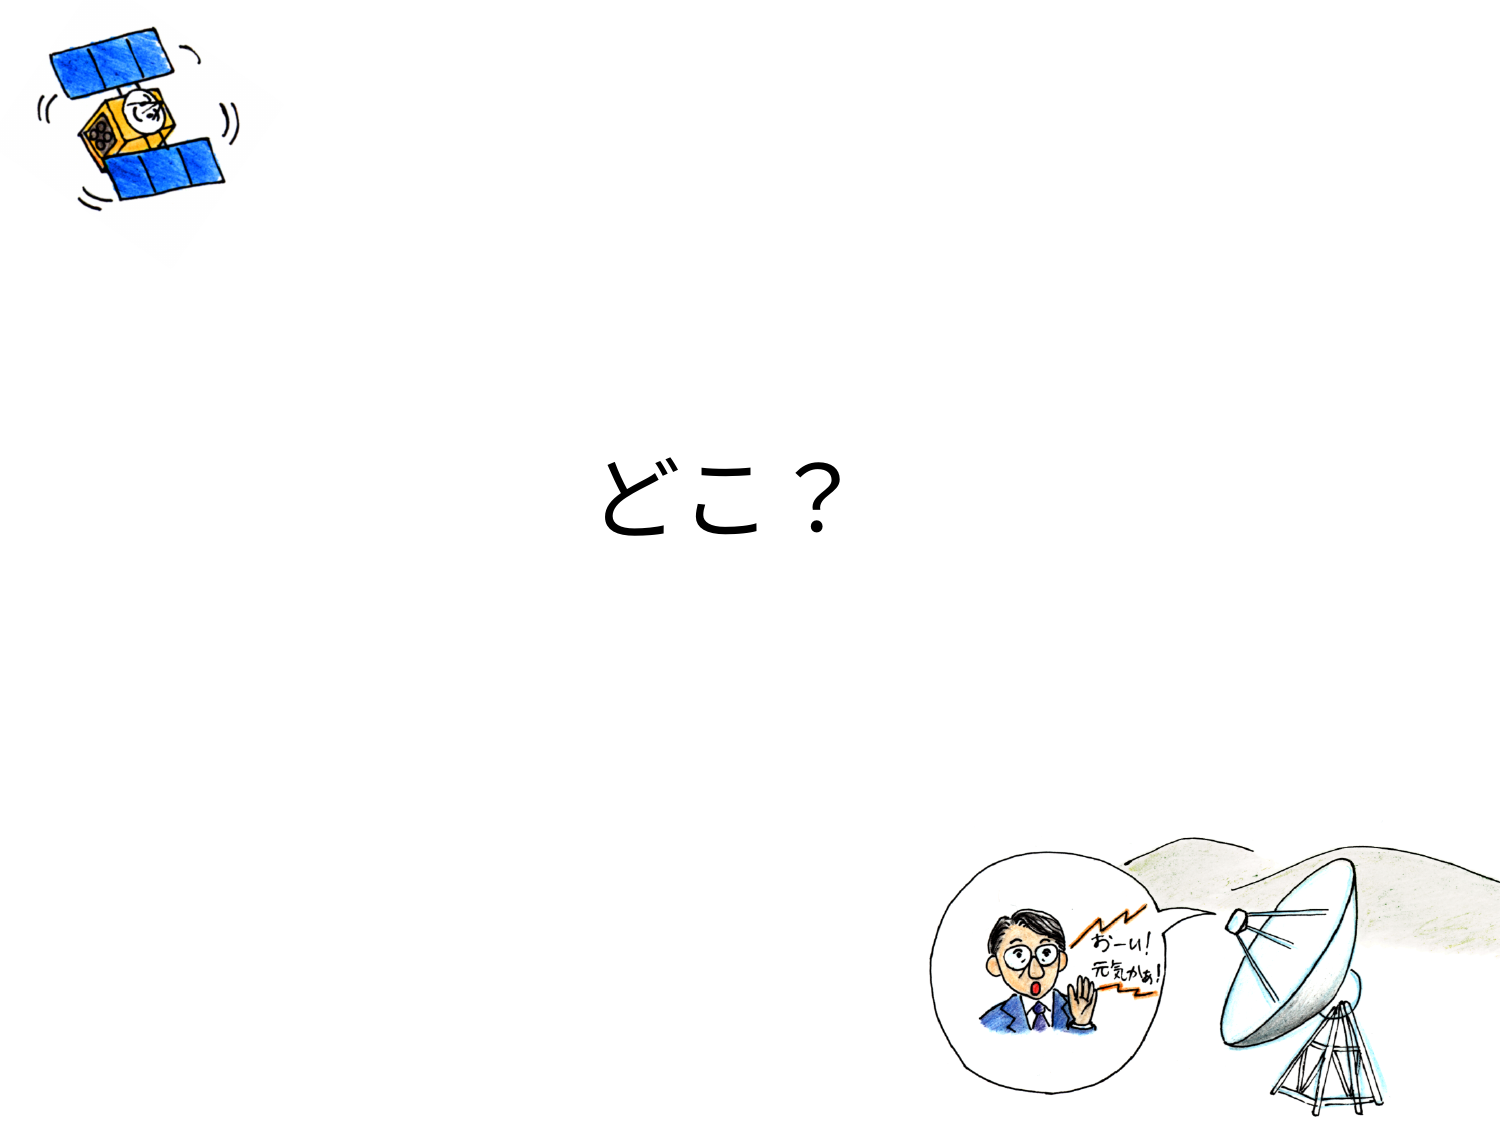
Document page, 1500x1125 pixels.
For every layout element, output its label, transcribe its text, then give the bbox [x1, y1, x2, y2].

text_box どこ？ [574, 433, 903, 560]
picture [0, 0, 284, 269]
picture [925, 820, 1500, 1125]
